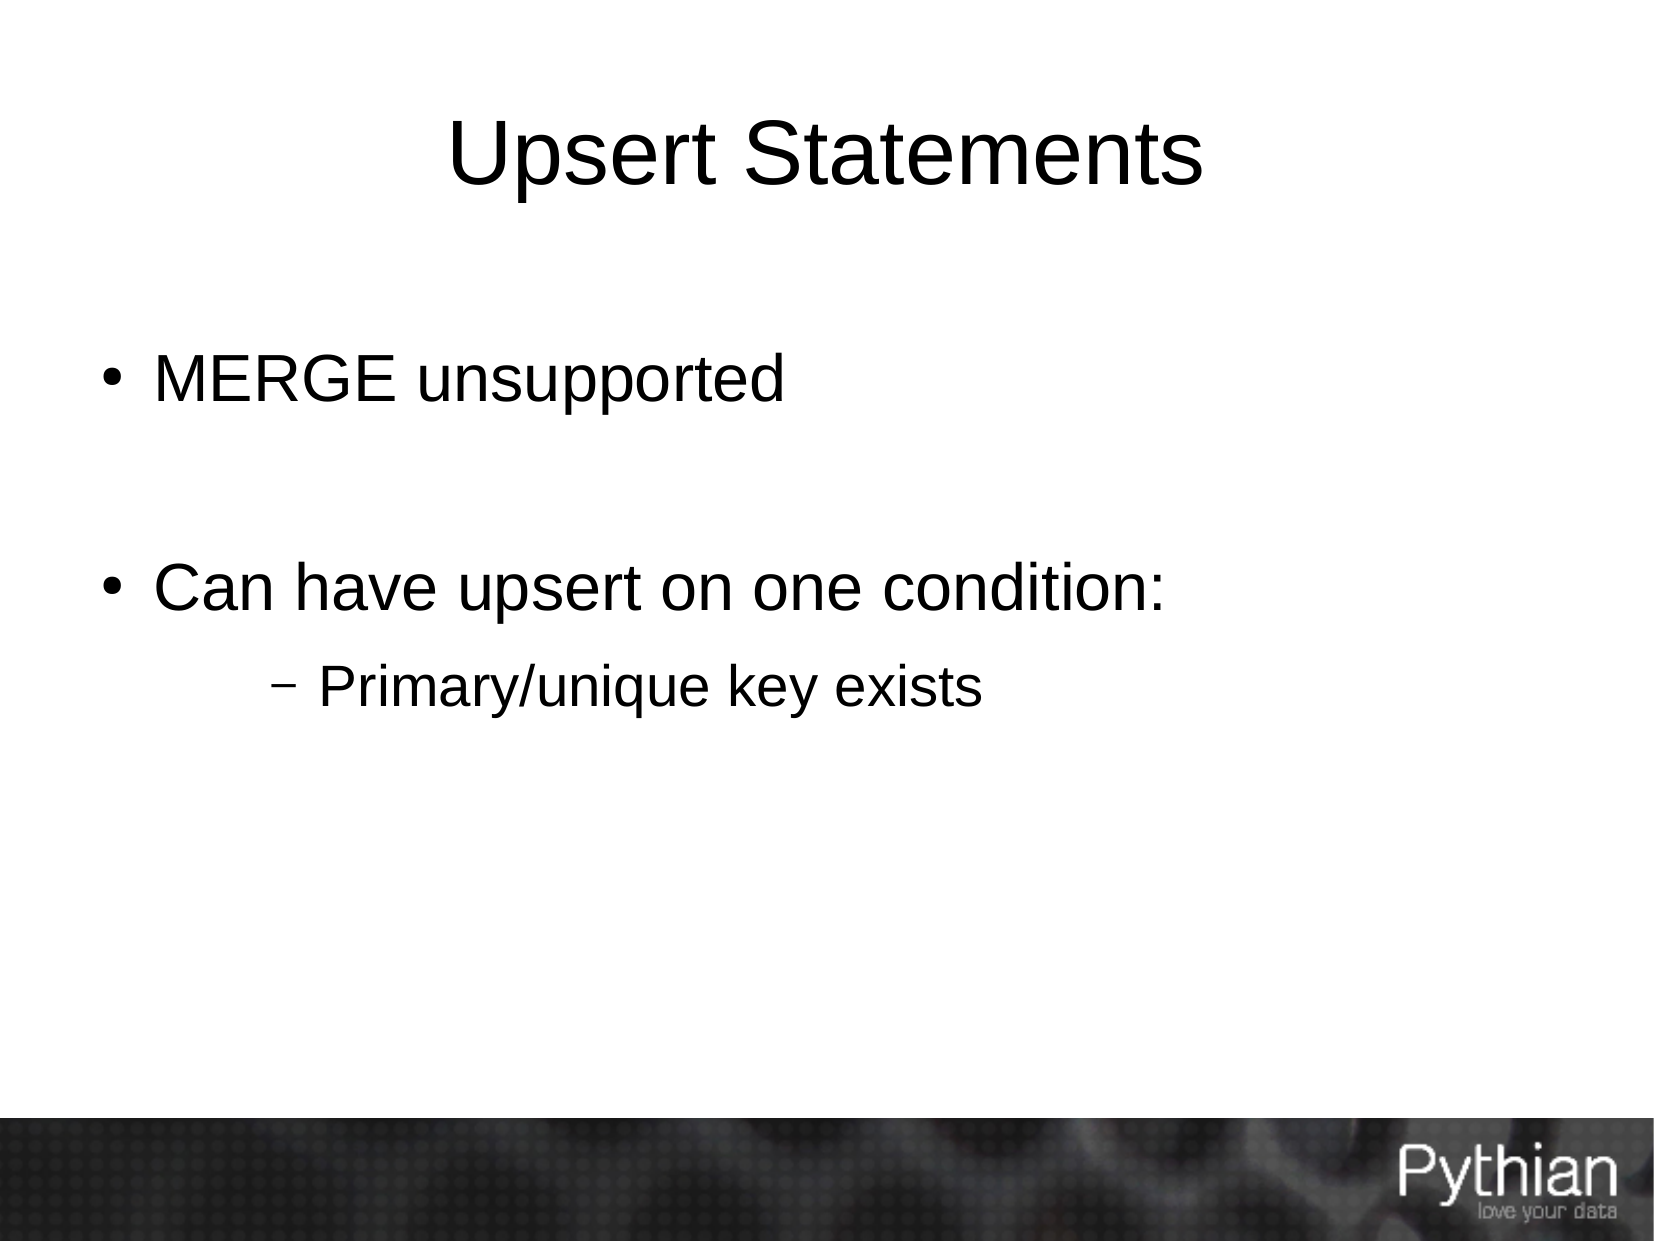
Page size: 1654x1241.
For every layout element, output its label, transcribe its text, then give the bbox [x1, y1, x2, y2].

list MERGE unsupported Can have upsert on one condition: Primary/unique key exists [82, 237, 1571, 1041]
picture [0, 1118, 1654, 1241]
title Upsert Statements [82, 49, 1571, 237]
